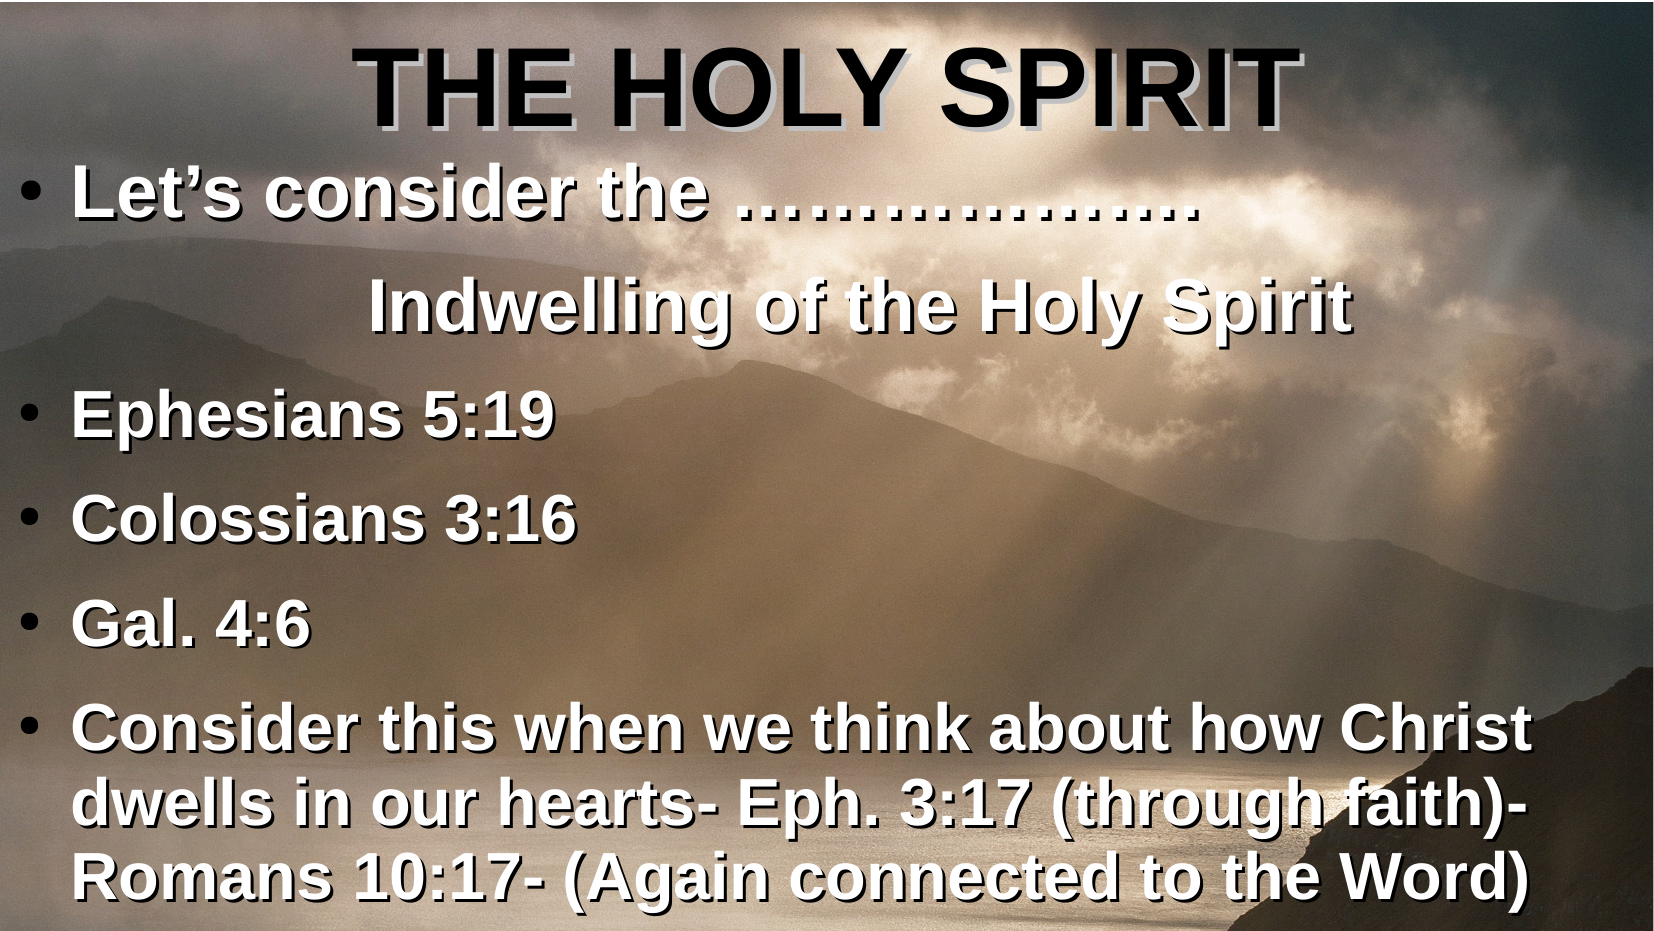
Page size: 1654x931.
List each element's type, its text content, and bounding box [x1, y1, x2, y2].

list Let’s consider the ………………. Indwelling of the Holy Spirit Ephesians 5:19 Colossians 3:16 Gal. 4:6 Consider this when we think about how Christ dwells in our hearts- Eph. 3:17 (through faith)- Romans 10:17- (Again connected to the Word) [0, 150, 1651, 931]
title THE HOLY SPIRIT [82, 9, 1571, 150]
picture [0, 2, 1654, 931]
